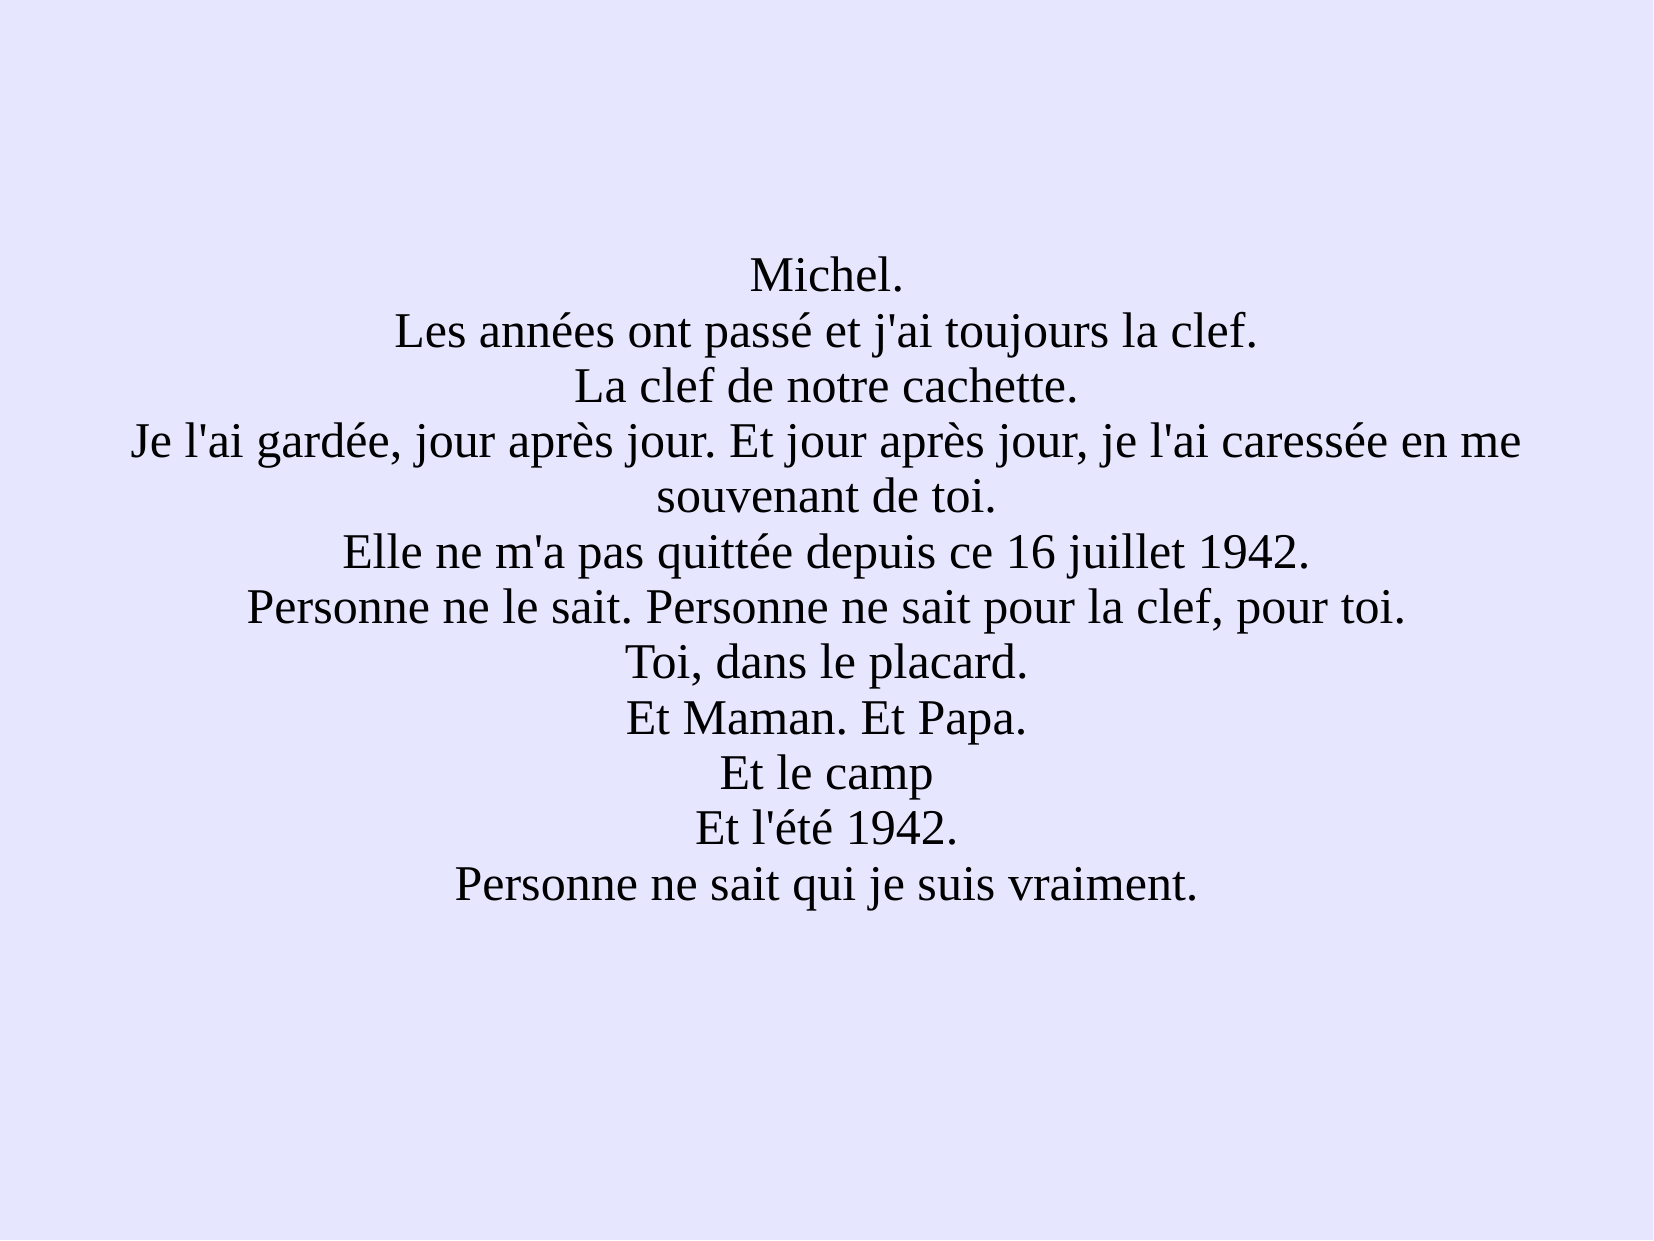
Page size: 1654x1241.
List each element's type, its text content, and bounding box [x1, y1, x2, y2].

subtitle Michel. Les années ont passé et j'ai toujours la clef. La clef de notre cachette. Je l'ai gardée, jour après jour. Et jour après jour, je l'ai caressée en me souvenant de toi. Elle ne m'a pas quittée depuis ce 16 juillet 1942. Personne ne le sait. Personne ne sait pour la clef, pour toi. Toi, dans le placard. Et Maman. Et Papa. Et le camp Et l'été 1942. Personne ne sait qui je suis vraiment. [82, 49, 1571, 1109]
